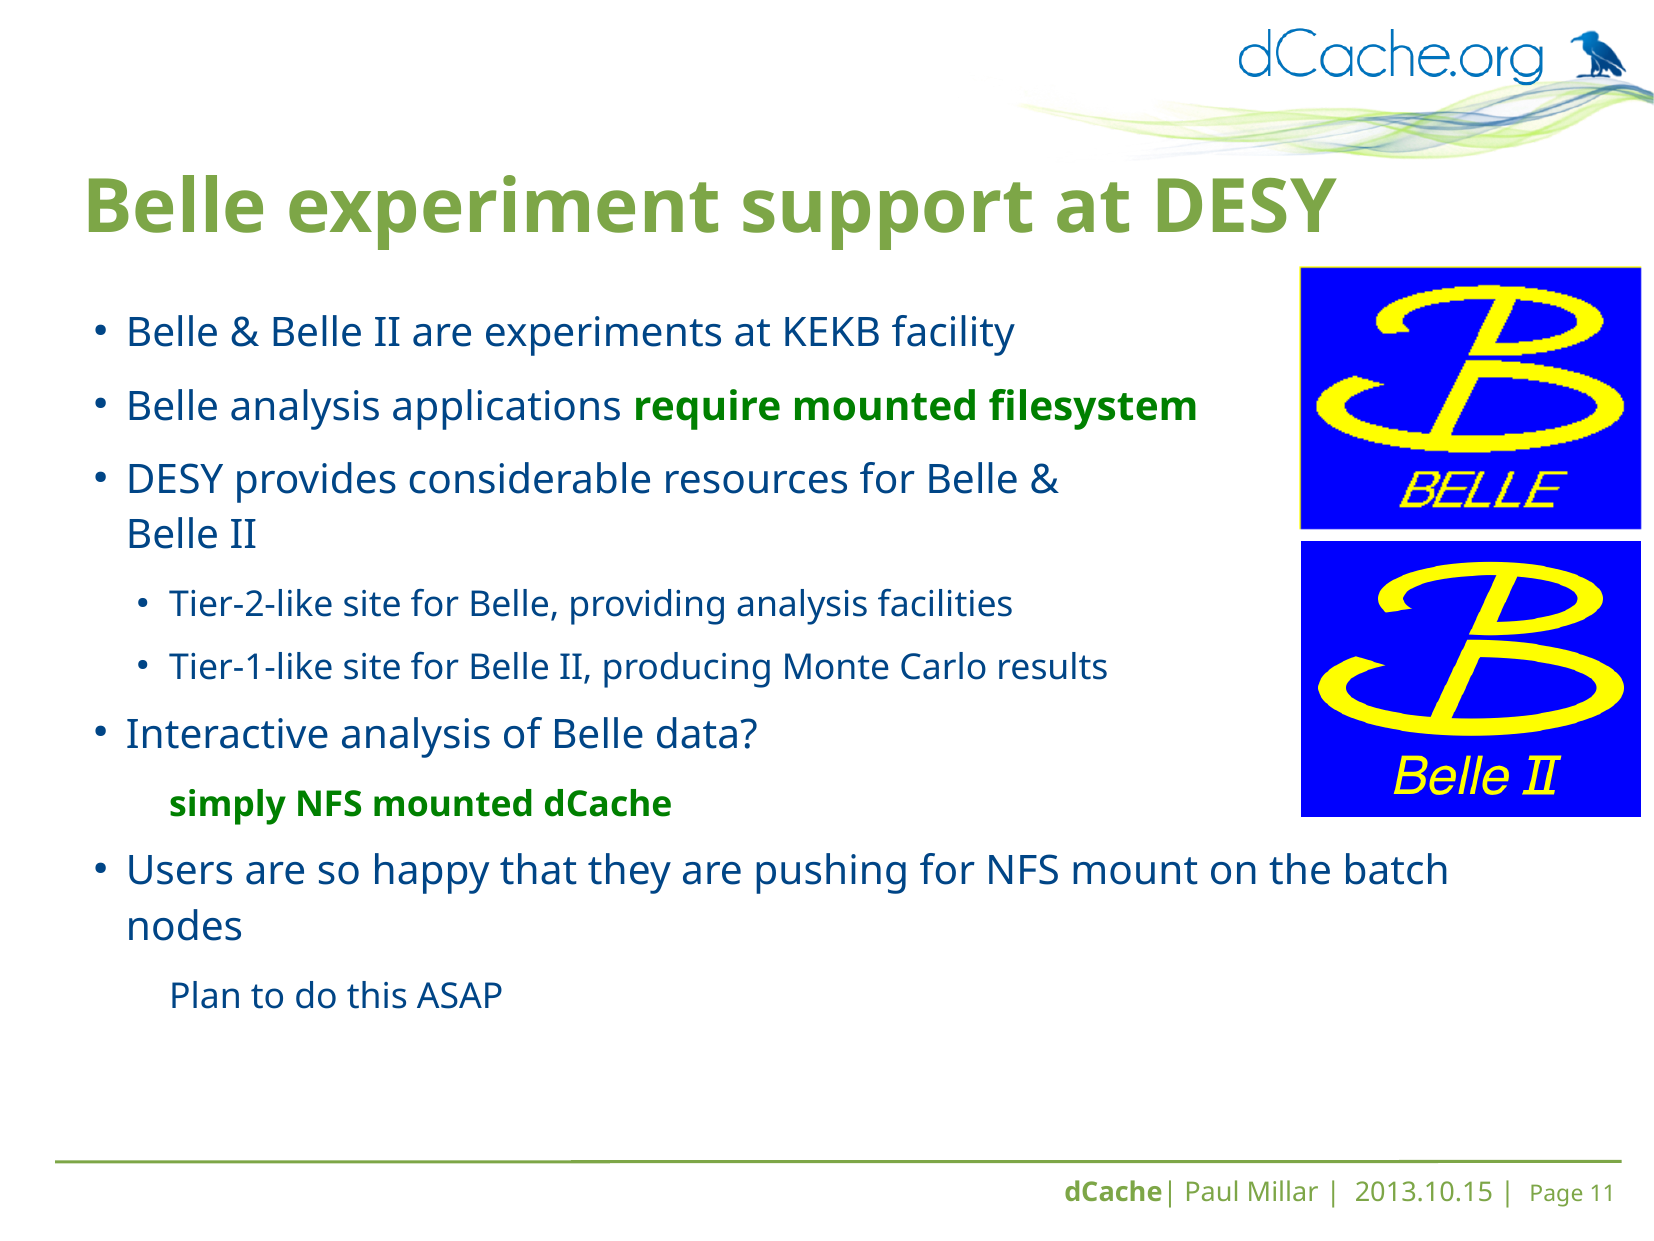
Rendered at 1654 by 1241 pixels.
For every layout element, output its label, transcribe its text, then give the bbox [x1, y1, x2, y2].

picture [1298, 265, 1643, 531]
picture [1301, 541, 1641, 817]
title Belle experiment support at DESY [82, 156, 1605, 251]
picture [956, 16, 1654, 169]
list Belle & Belle II are experiments at KEKB facility Belle analysis applications require mounted filesystem DESY provides considerable resources for Belle & Belle II Tier-2-like site for Belle, providing analysis facilities Tier-1-like site for Belle II, producing Monte Carlo results Interactive analysis of Belle data? simply NFS mounted dCache Users are so happy that they are pushing for NFS mount on the batch nodes Plan to do this ASAP [82, 302, 1571, 1023]
